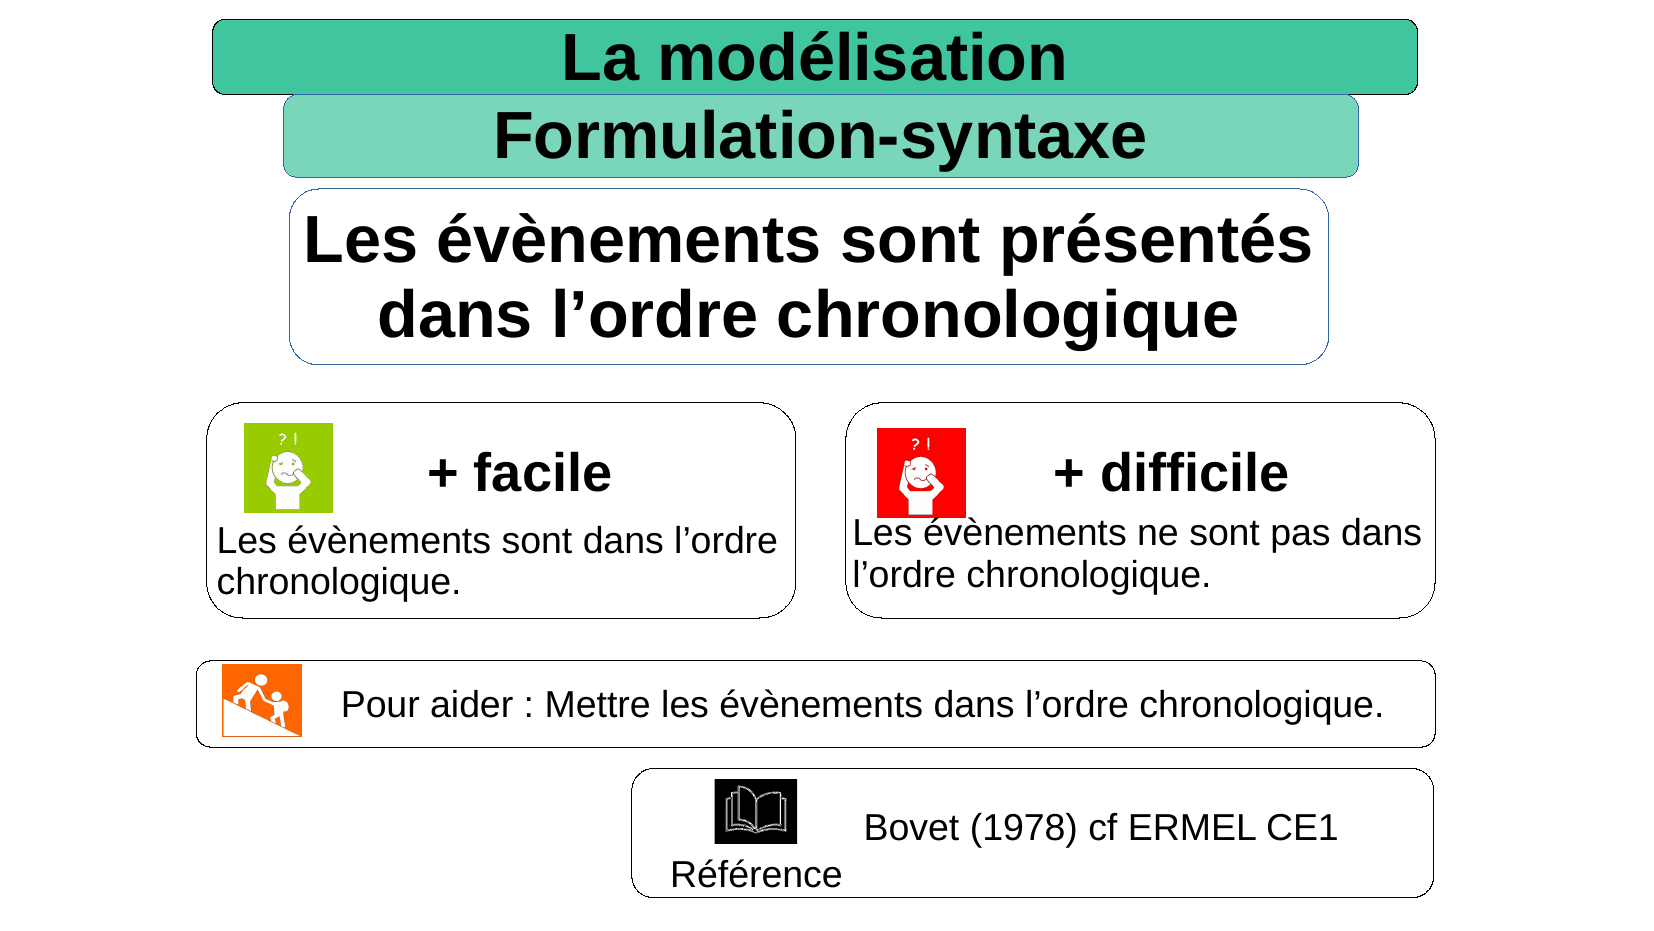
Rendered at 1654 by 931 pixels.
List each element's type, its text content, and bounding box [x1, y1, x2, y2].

text_box + difficile [1037, 435, 1307, 504]
picture [222, 664, 302, 737]
text_box La modélisation [212, 19, 1418, 95]
picture [244, 423, 333, 511]
text_box Pour aider : Mettre les évènements dans l’ordre chronologique. [196, 660, 1436, 748]
picture [877, 428, 966, 504]
text_box + facile [411, 435, 629, 511]
text_box Les évènements sont présentés dans l’ordre chronologique [289, 188, 1329, 365]
text_box Formulation-syntaxe [283, 94, 1359, 178]
text_box Les évènements sont dans l’ordre chronologique. [201, 511, 801, 614]
text_box Les évènements ne sont pas dans l’ordre chronologique. [837, 504, 1445, 607]
picture [714, 779, 798, 844]
text_box Bovet (1978) cf ERMEL CE1 [848, 798, 1447, 898]
text_box Référence [655, 845, 869, 903]
